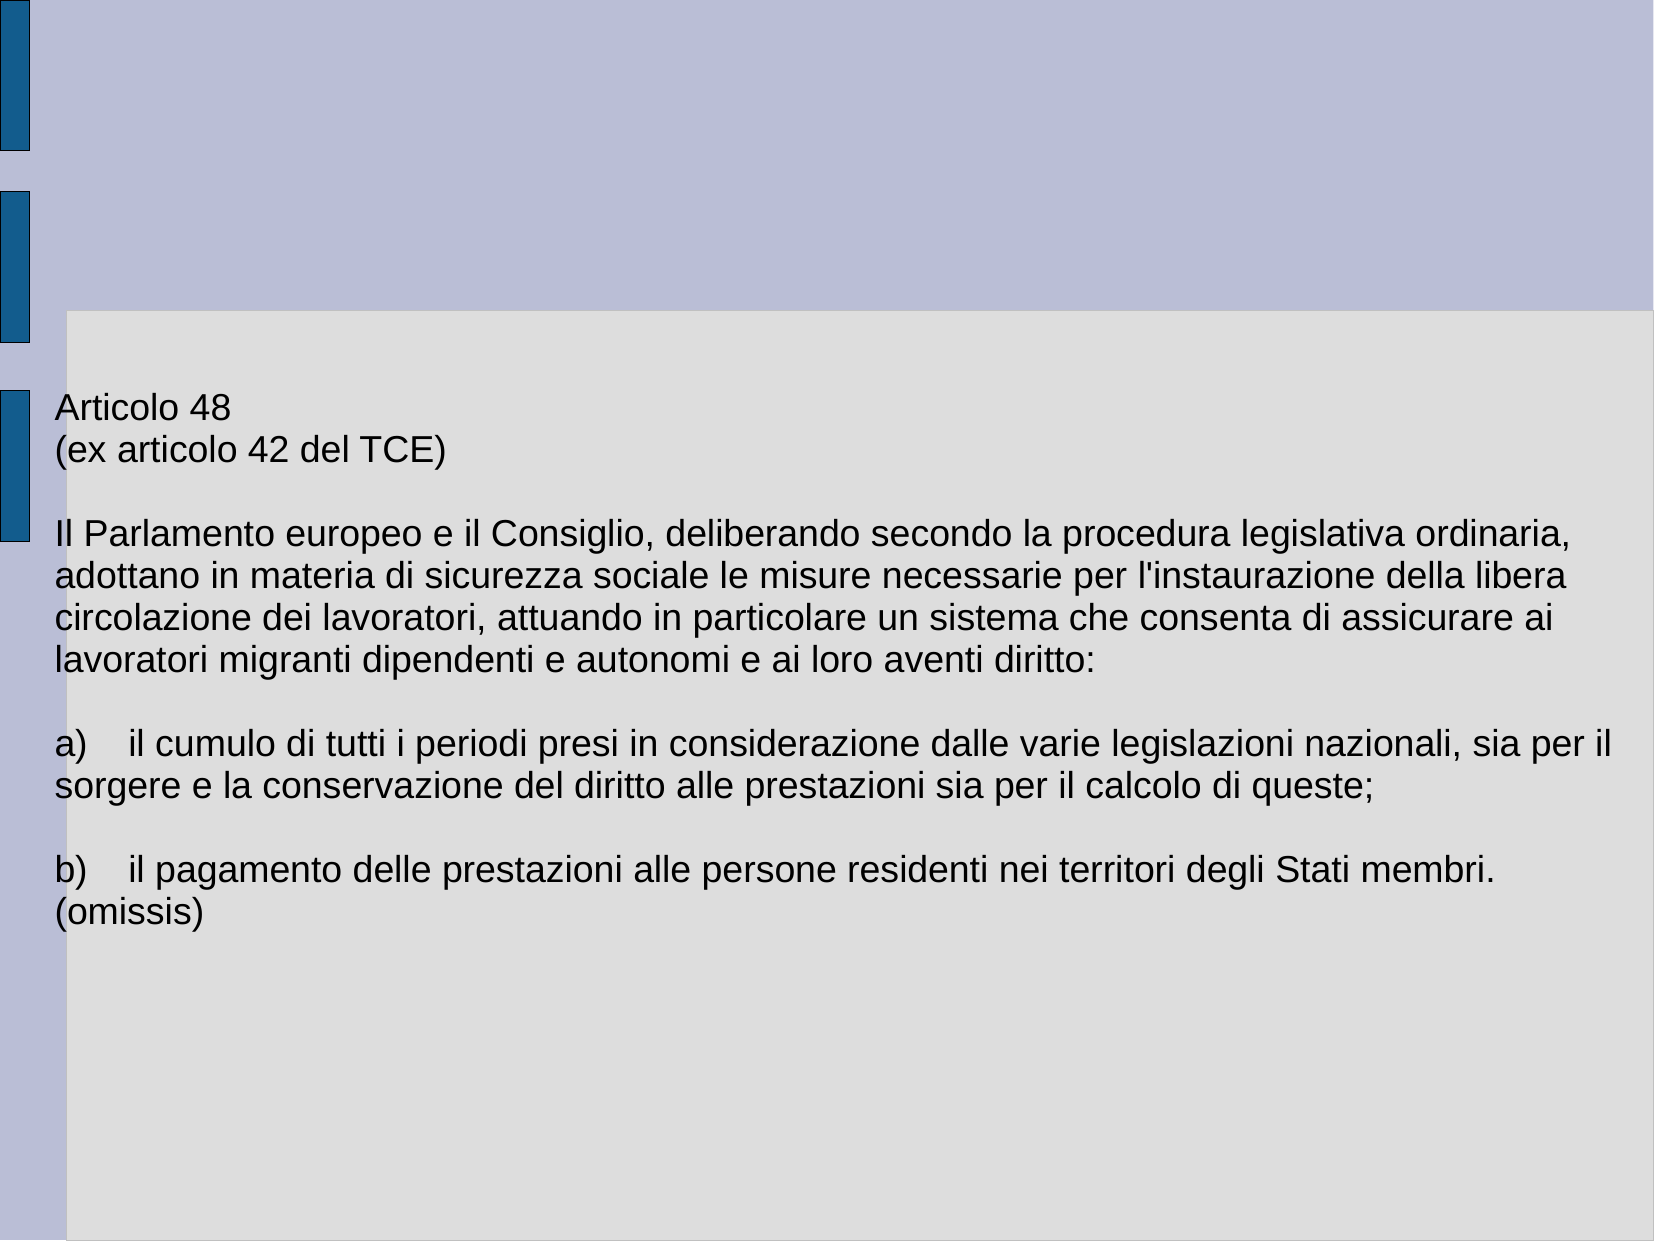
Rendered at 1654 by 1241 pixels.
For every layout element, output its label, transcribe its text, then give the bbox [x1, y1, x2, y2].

text_box Articolo 48 (ex articolo 42 del TCE) Il Parlamento europeo e il Consiglio, deliberando secondo la procedura legislativa ordinaria, adottano in materia di sicurezza sociale le misure necessarie per l'instaurazione della libera circolazione dei lavoratori, attuando in particolare un sistema che consenta di assicurare ai lavoratori migranti dipendenti e autonomi e ai loro aventi diritto: a) il cumulo di tutti i periodi presi in considerazione dalle varie legislazioni nazionali, sia per il sorgere e la conservazione del diritto alle prestazioni sia per il calcolo di queste; b) il pagamento delle prestazioni alle persone residenti nei territori degli Stati membri. (omissis) [39, 378, 1627, 941]
